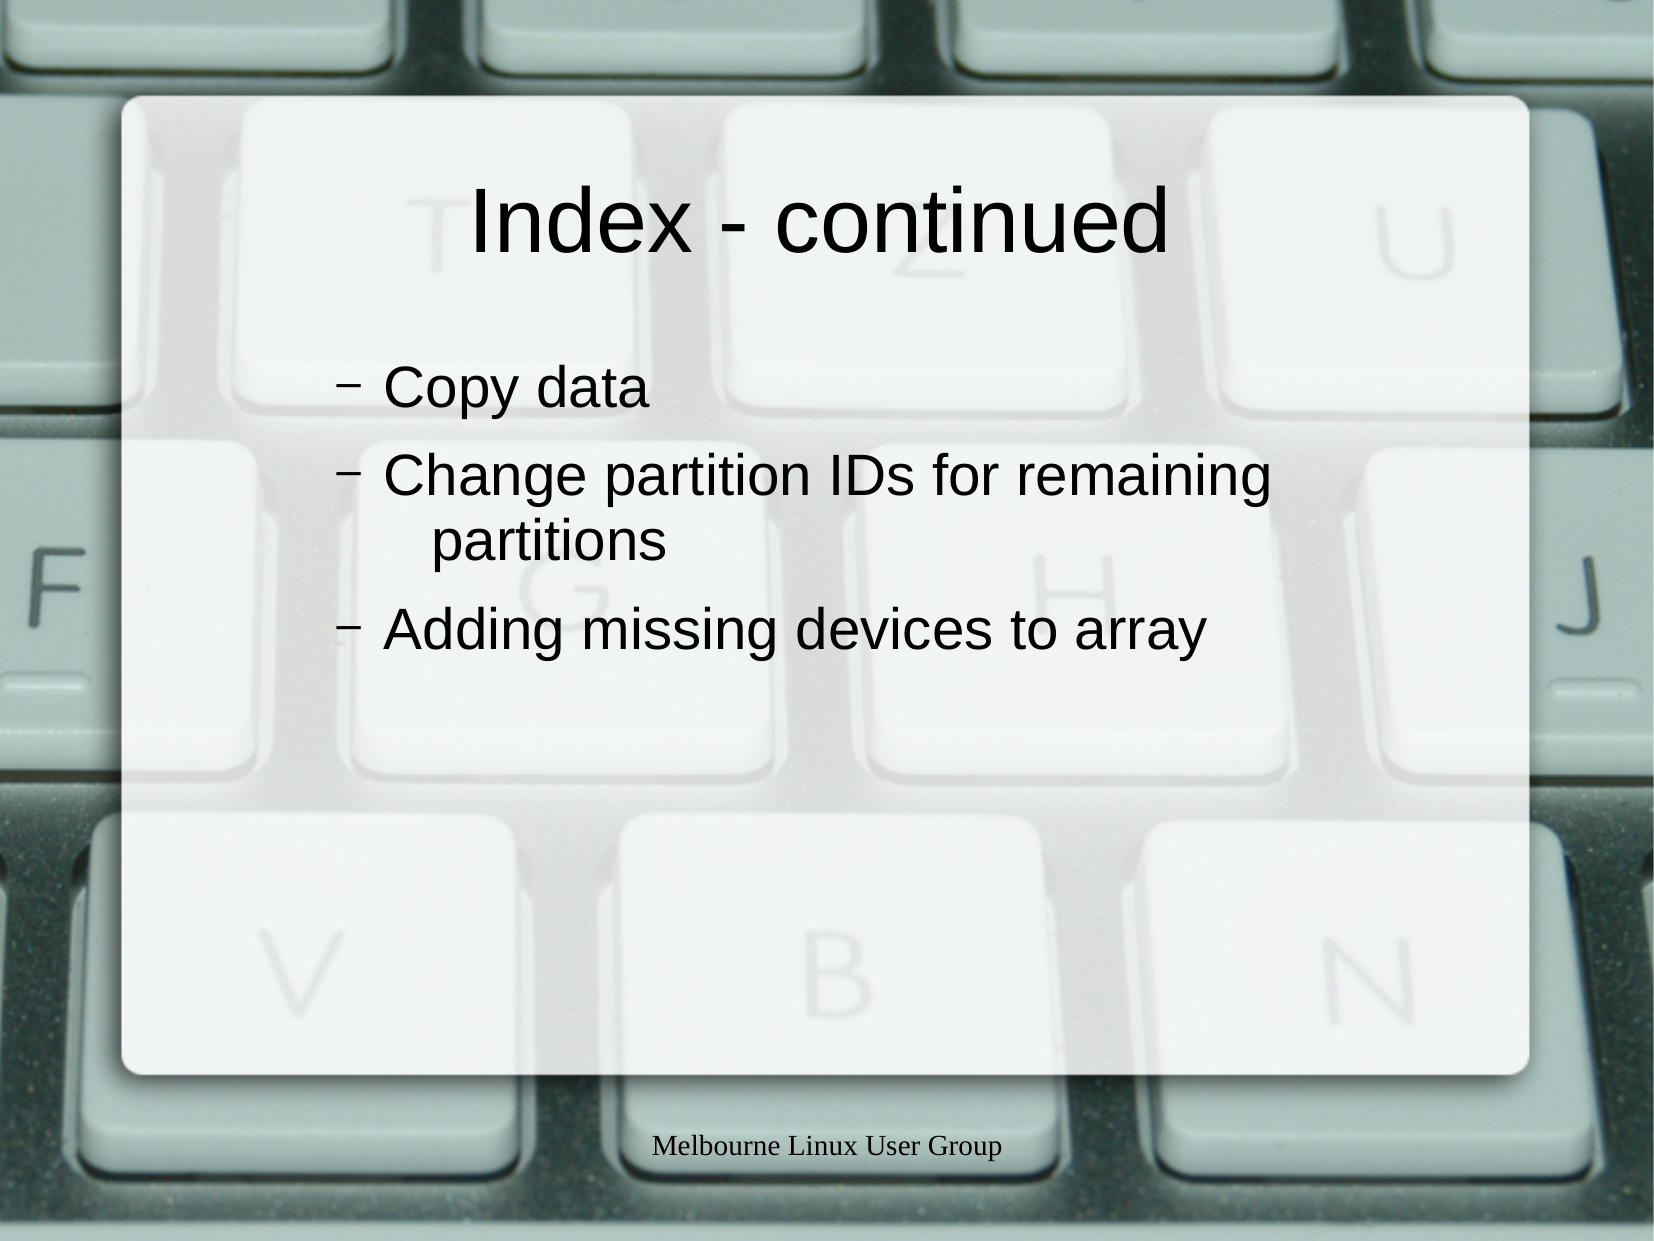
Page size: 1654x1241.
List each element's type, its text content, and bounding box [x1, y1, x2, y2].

picture [0, 0, 1654, 1241]
title Index - continued [135, 125, 1506, 318]
list Copy data Change partition IDs for remaining partitions Adding missing devices to array [147, 354, 1506, 1159]
